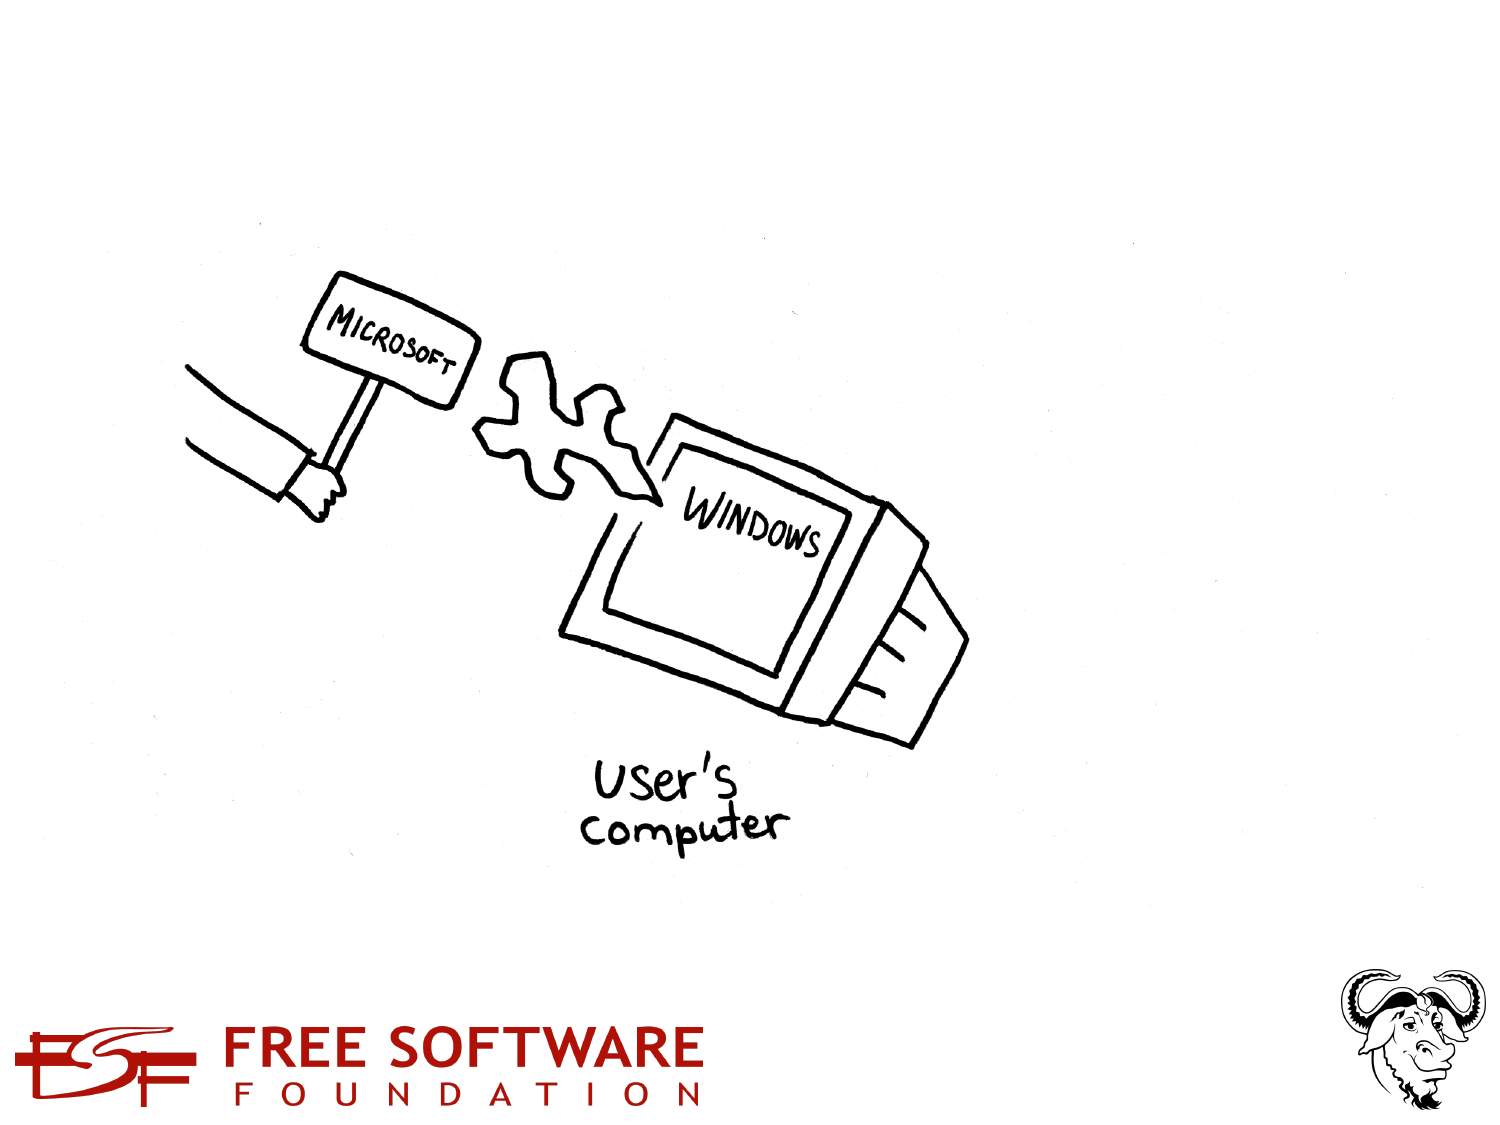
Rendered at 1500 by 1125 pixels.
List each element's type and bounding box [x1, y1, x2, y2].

picture [1341, 969, 1486, 1110]
picture [15, 1026, 703, 1107]
picture [41, 218, 1459, 906]
